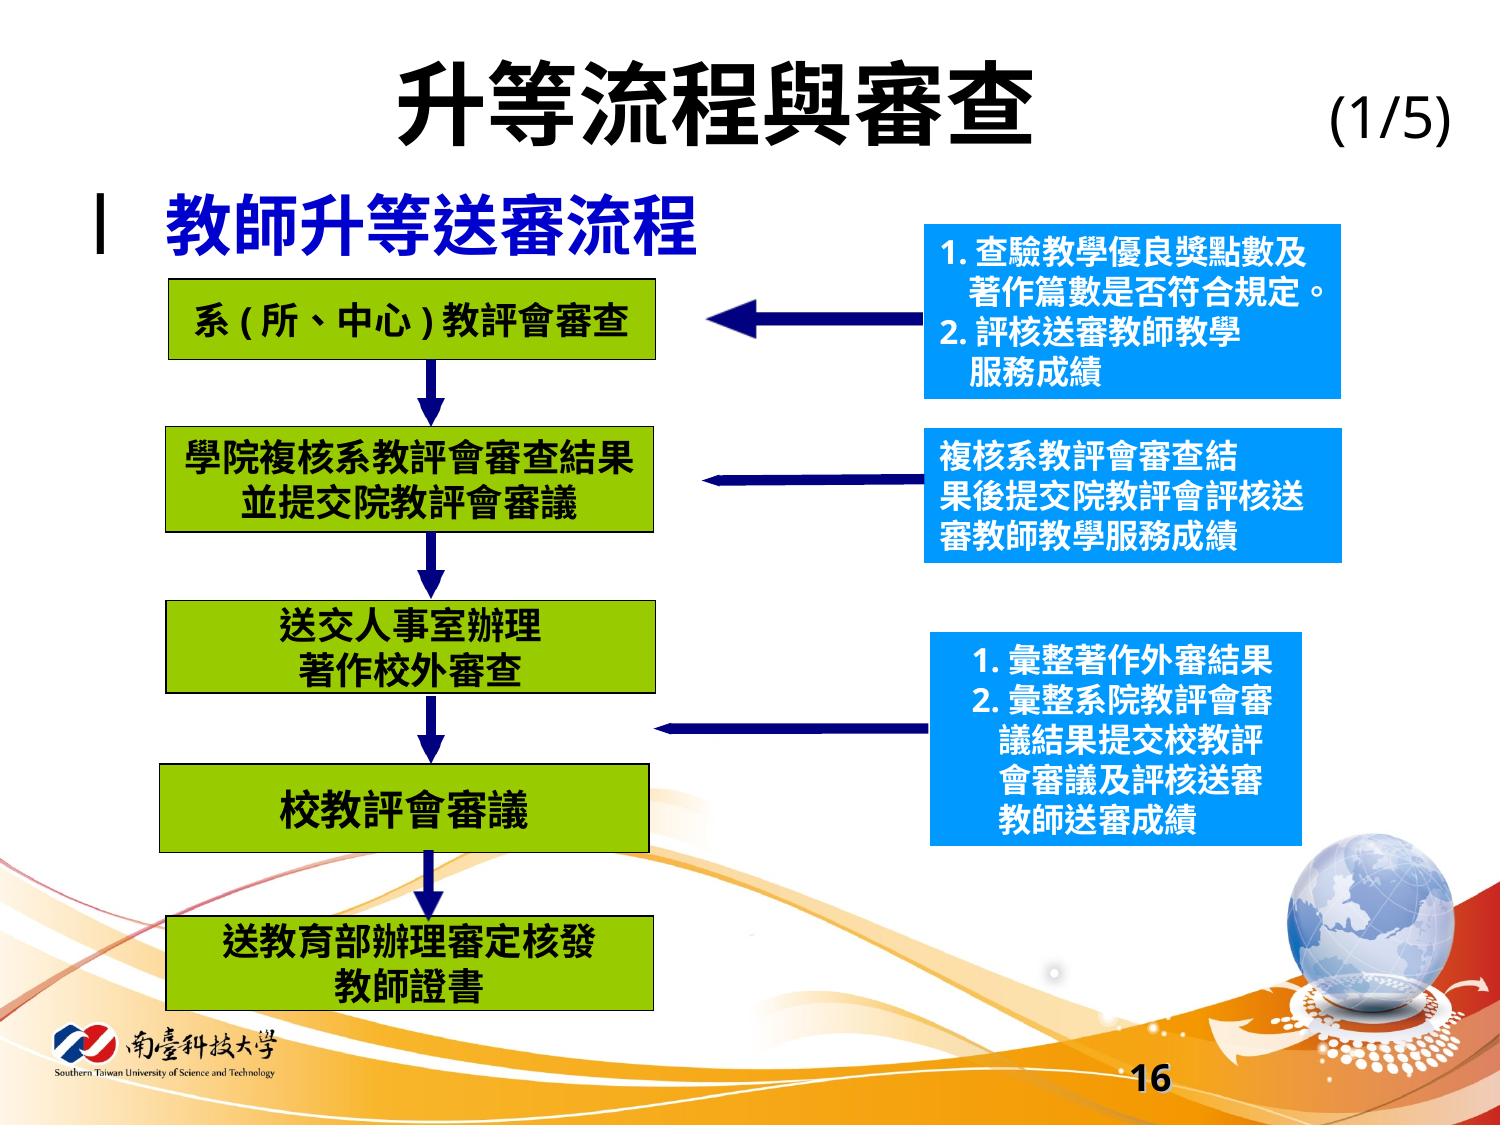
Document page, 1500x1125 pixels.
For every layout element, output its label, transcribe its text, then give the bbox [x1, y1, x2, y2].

picture [401, 359, 460, 456]
text_box 系(所、中心)教評會審查 [168, 279, 653, 360]
picture [397, 850, 460, 953]
text_box 1.查驗教學優良獎點數及著作篇數是否符合規定。 2.評核送審教師教學 服務成績 [924, 224, 1341, 399]
text_box 送交人事室辦理 著作校外審查 [166, 601, 656, 693]
text_box 校教評會審議 [160, 764, 649, 853]
text_box 教師升等送審流程 [76, 176, 865, 271]
picture [401, 696, 460, 793]
picture [401, 531, 460, 628]
title 升等流程與審查 (1/5) [224, 0, 1500, 197]
text_box 複核系教評會審查結 果後提交院教評會評核送審教師教學服務成績 [924, 428, 1342, 563]
text_box 1.彙整著作外審結果 2.彙整系院教評會審 議結果提交校教評 會審議及評核送審 教師送審成績 [930, 632, 1302, 846]
text_box 學院複核系教評會審查結果 並提交院教評會審議 [166, 427, 653, 532]
picture [653, 278, 923, 360]
text_box 16 [1113, 1046, 1464, 1107]
text_box 送教育部辦理審定核發 教師證書 [166, 916, 654, 1011]
